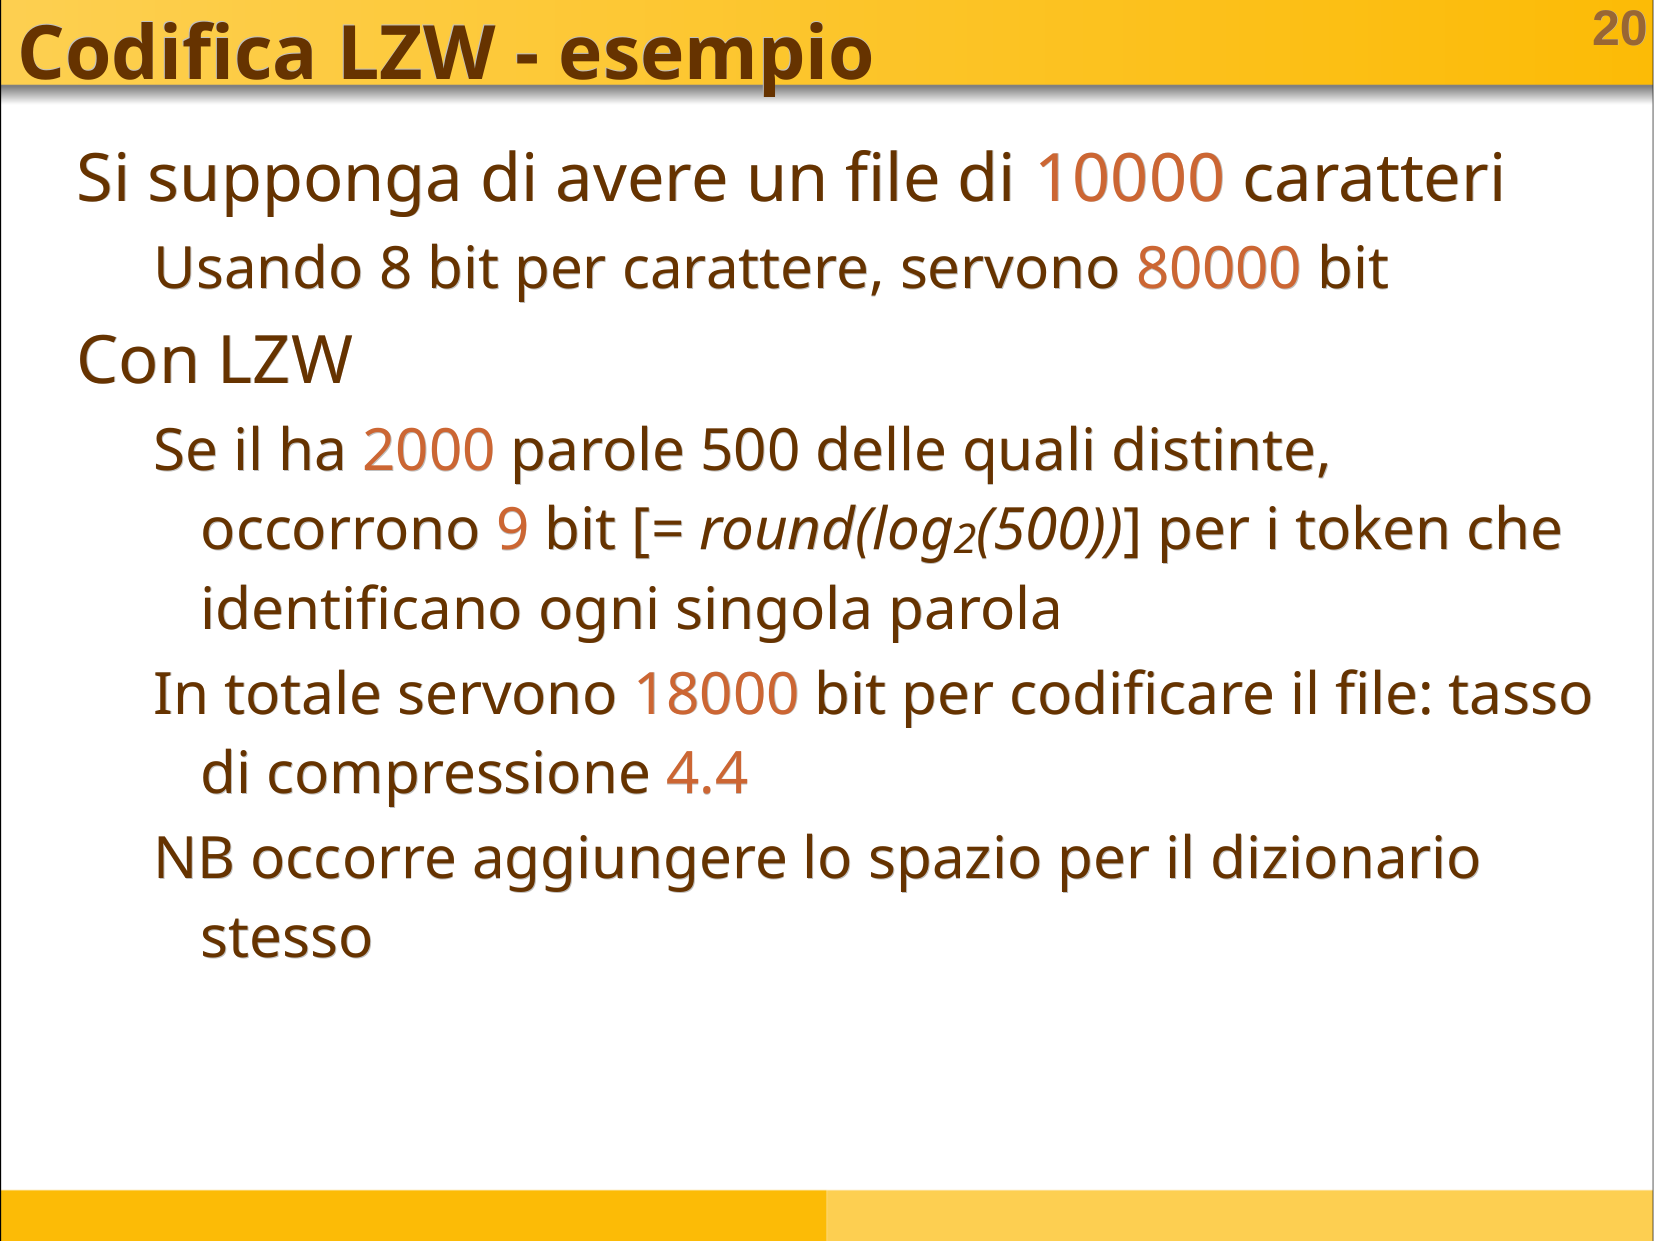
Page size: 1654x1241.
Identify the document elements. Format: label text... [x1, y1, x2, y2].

title Codifica LZW - esempio [0, 0, 1477, 87]
picture [0, 0, 1654, 1241]
list Si supponga di avere un file di 10000 caratteri Usando 8 bit per carattere, servono 80000 bit Con LZW Se il ha 2000 parole 500 delle quali distinte, occorrono 9 bit [= round(log2(500))] per i token che identificano ogni singola parola In totale servono 18000 bit per codificare il file: tasso di compressione 4.4 NB occorre aggiungere lo spazio per il dizionario stesso [59, 129, 1595, 1149]
